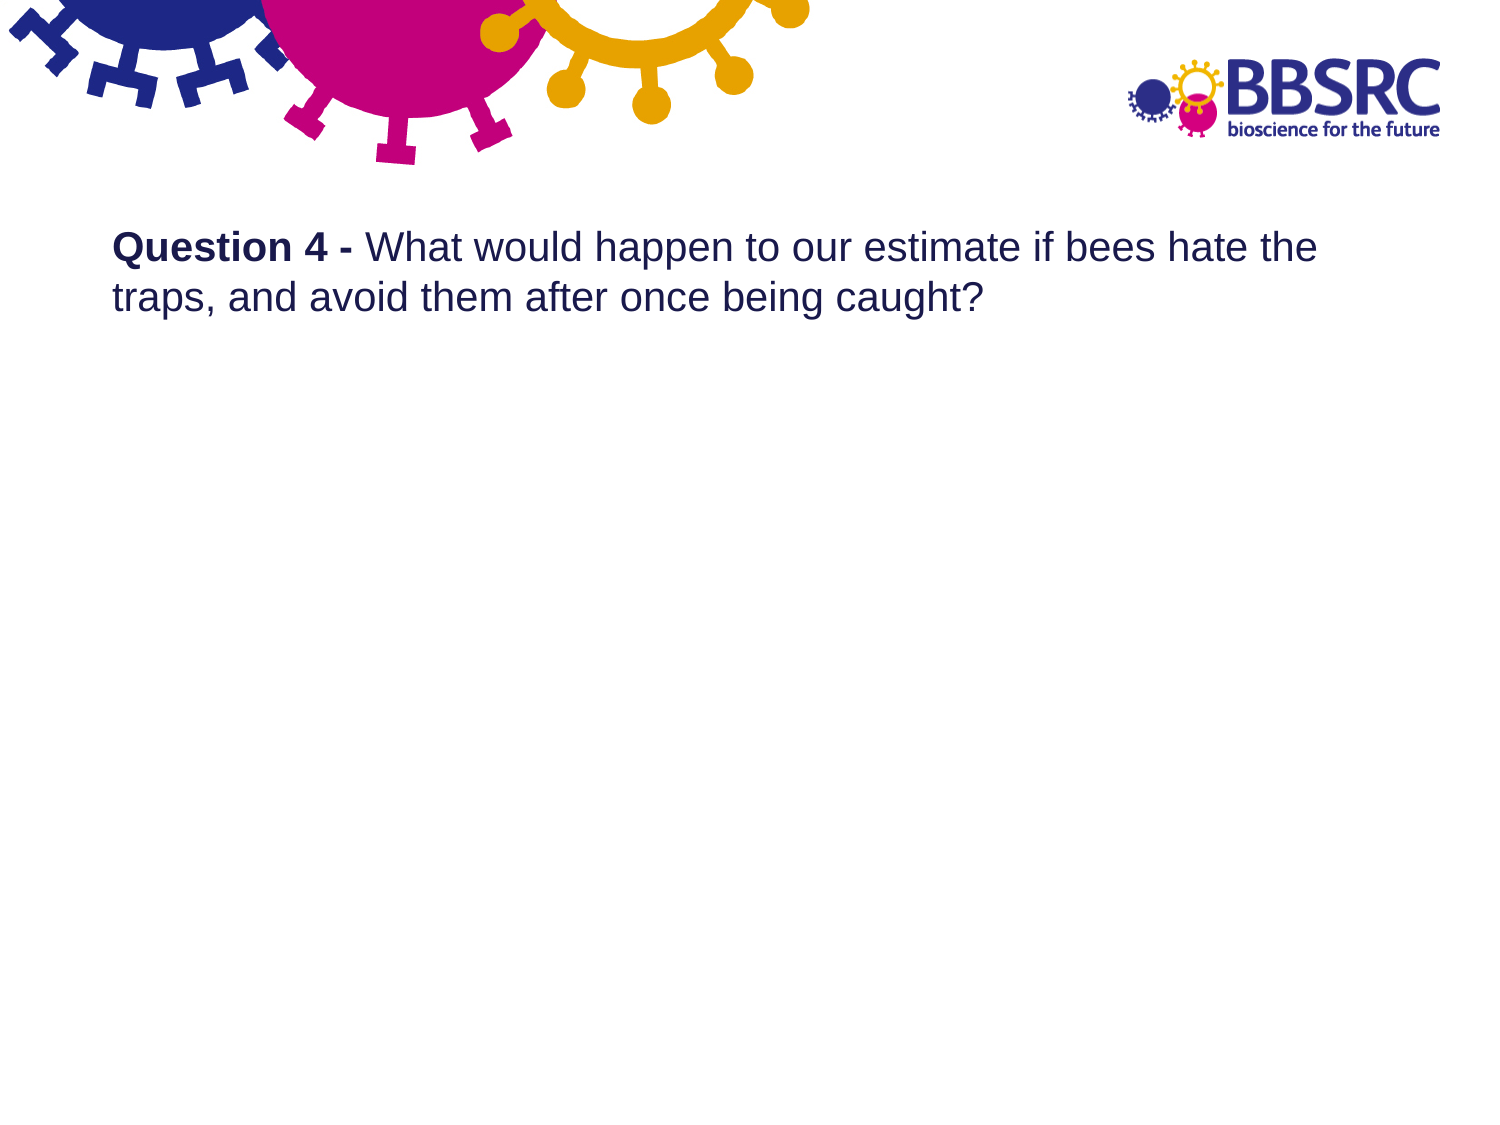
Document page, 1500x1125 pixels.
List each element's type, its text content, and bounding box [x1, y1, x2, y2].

list Question 4 - What would happen to our estimate if bees hate the traps, and avoid them after once being caught? [112, 219, 1377, 1012]
